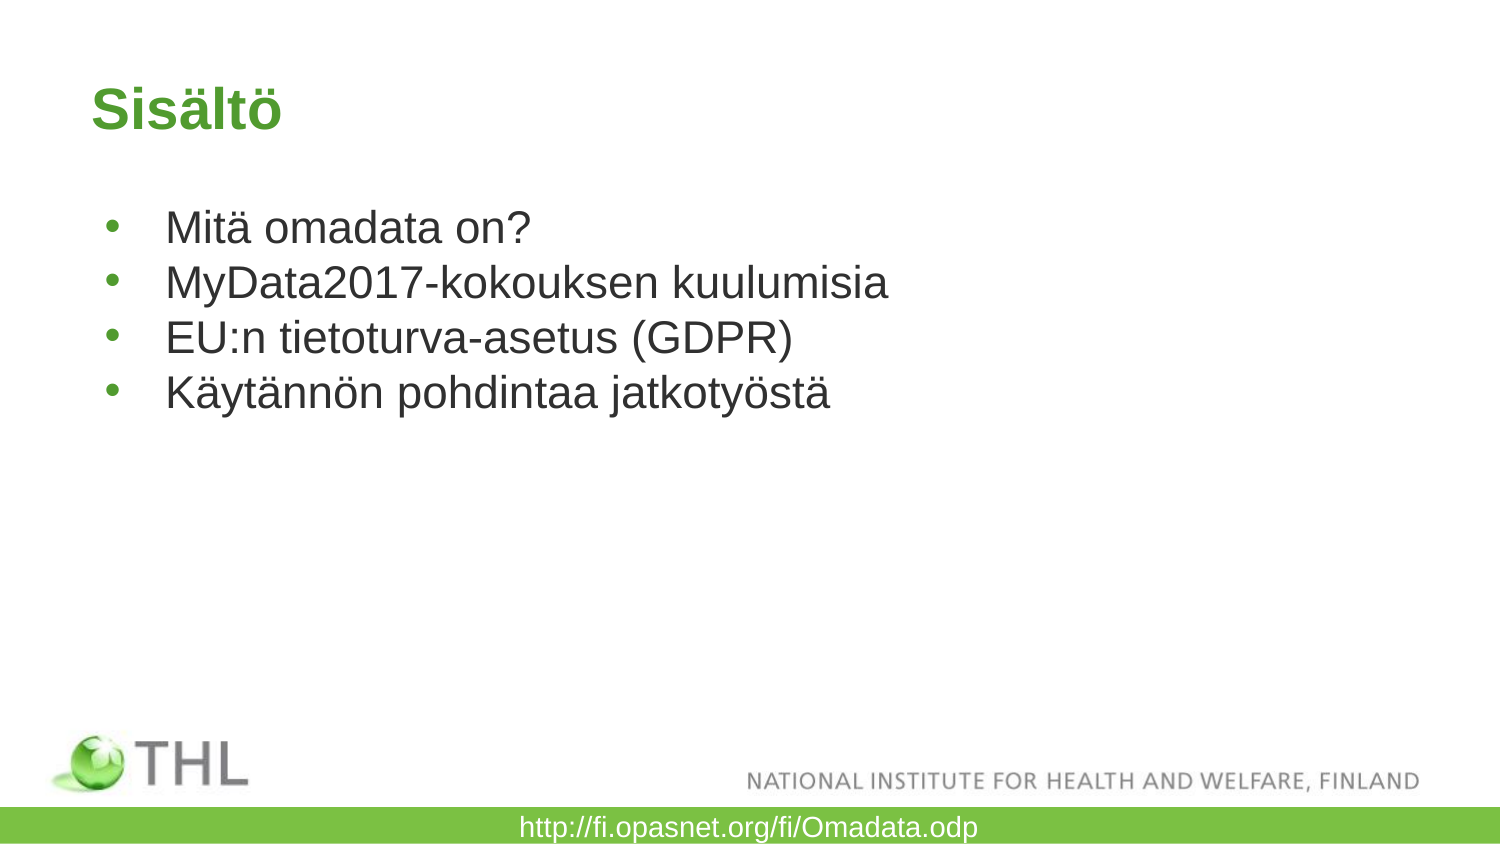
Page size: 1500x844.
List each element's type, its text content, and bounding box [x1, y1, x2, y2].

title Sisältö [76, 32, 1424, 156]
picture [24, 719, 275, 803]
list Mitä omadata on? MyData2017-kokouksen kuulumisia EU:n tietoturva-asetus (GDPR) Käytännön pohdintaa jatkotyöstä [75, 182, 1424, 724]
picture [715, 763, 1465, 801]
